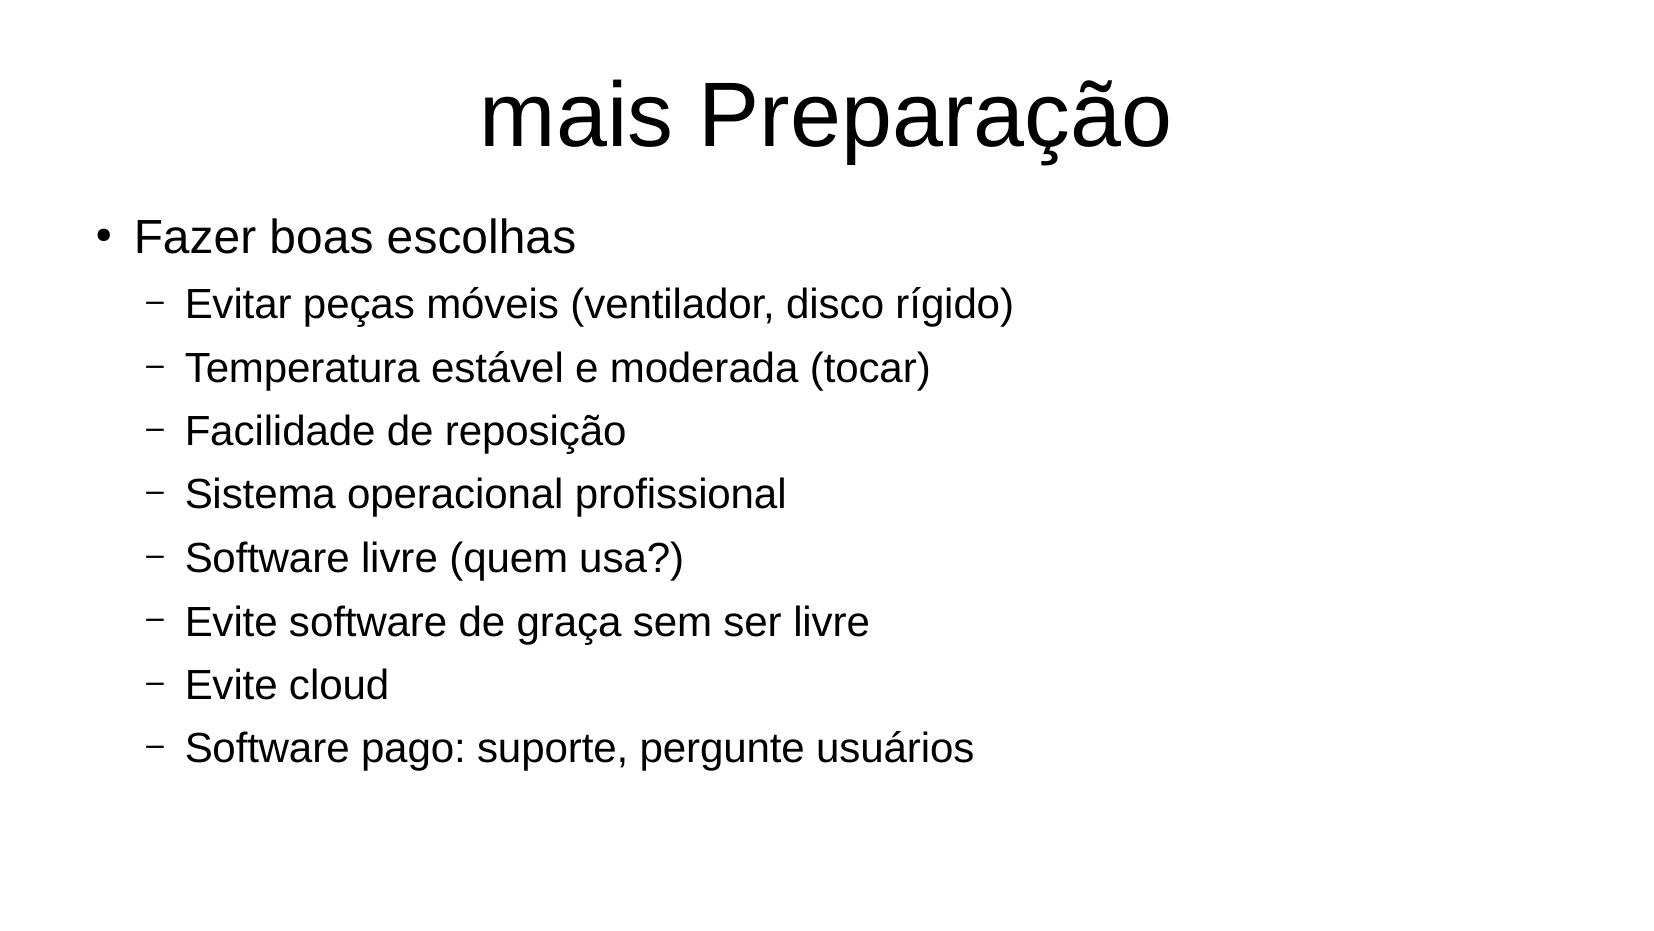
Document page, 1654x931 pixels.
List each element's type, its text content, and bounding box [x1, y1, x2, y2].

list Fazer boas escolhas Evitar peças móveis (ventilador, disco rígido) Temperatura estável e moderada (tocar) Facilidade de reposição Sistema operacional profissional Software livre (quem usa?) Evite software de graça sem ser livre Evite cloud Software pago: suporte, pergunte usuários [82, 210, 1571, 775]
title mais Preparação [82, 37, 1571, 193]
